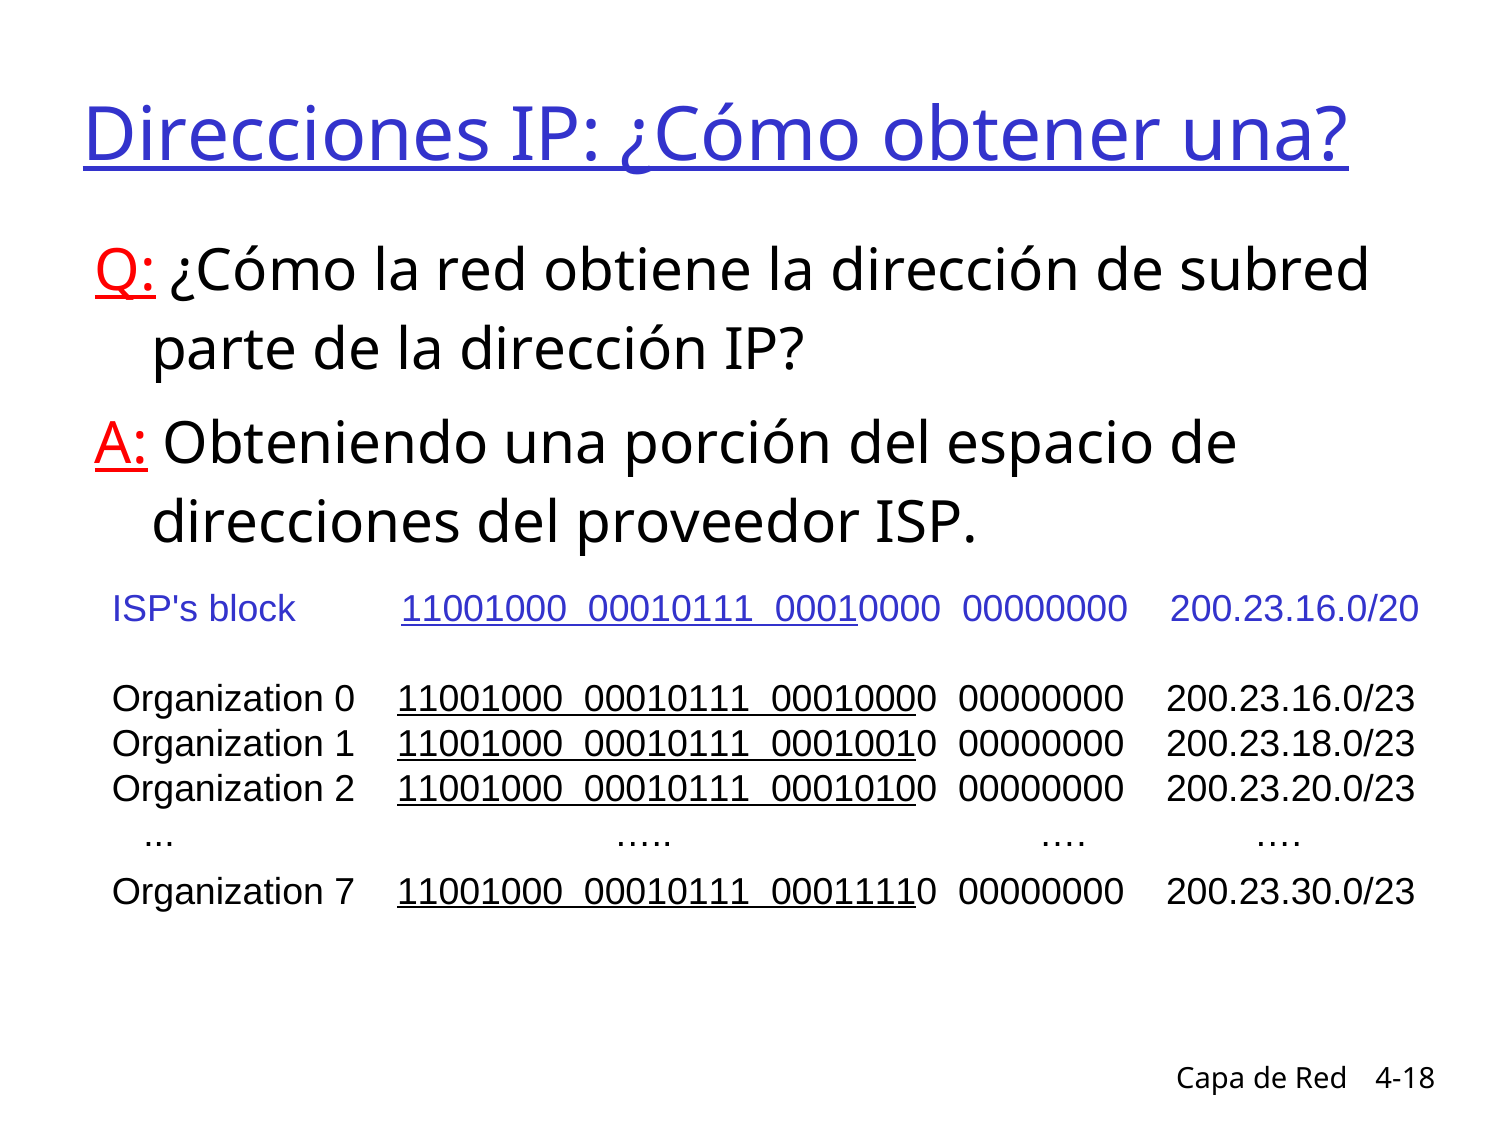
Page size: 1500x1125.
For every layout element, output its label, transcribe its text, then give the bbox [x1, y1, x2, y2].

text_box ISP's block 11001000 00010111 00010000 00000000 200.23.16.0/20 Organization 0 11001000 00010111 00010000 00000000 200.23.16.0/23 Organization 1 11001000 00010111 00010010 00000000 200.23.18.0/23 Organization 2 11001000 00010111 00010100 00000000 200.23.20.0/23 ... ….. …. …. Organization 7 11001000 00010111 00011110 00000000 200.23.30.0/23 [97, 576, 1500, 982]
title Direcciones IP: ¿Cómo obtener una? [67, 37, 1424, 225]
list Q: ¿Cómo la red obtiene la dirección de subred parte de la dirección IP? A: Obteniendo una porción del espacio de direcciones del proveedor ISP. [79, 220, 1405, 576]
